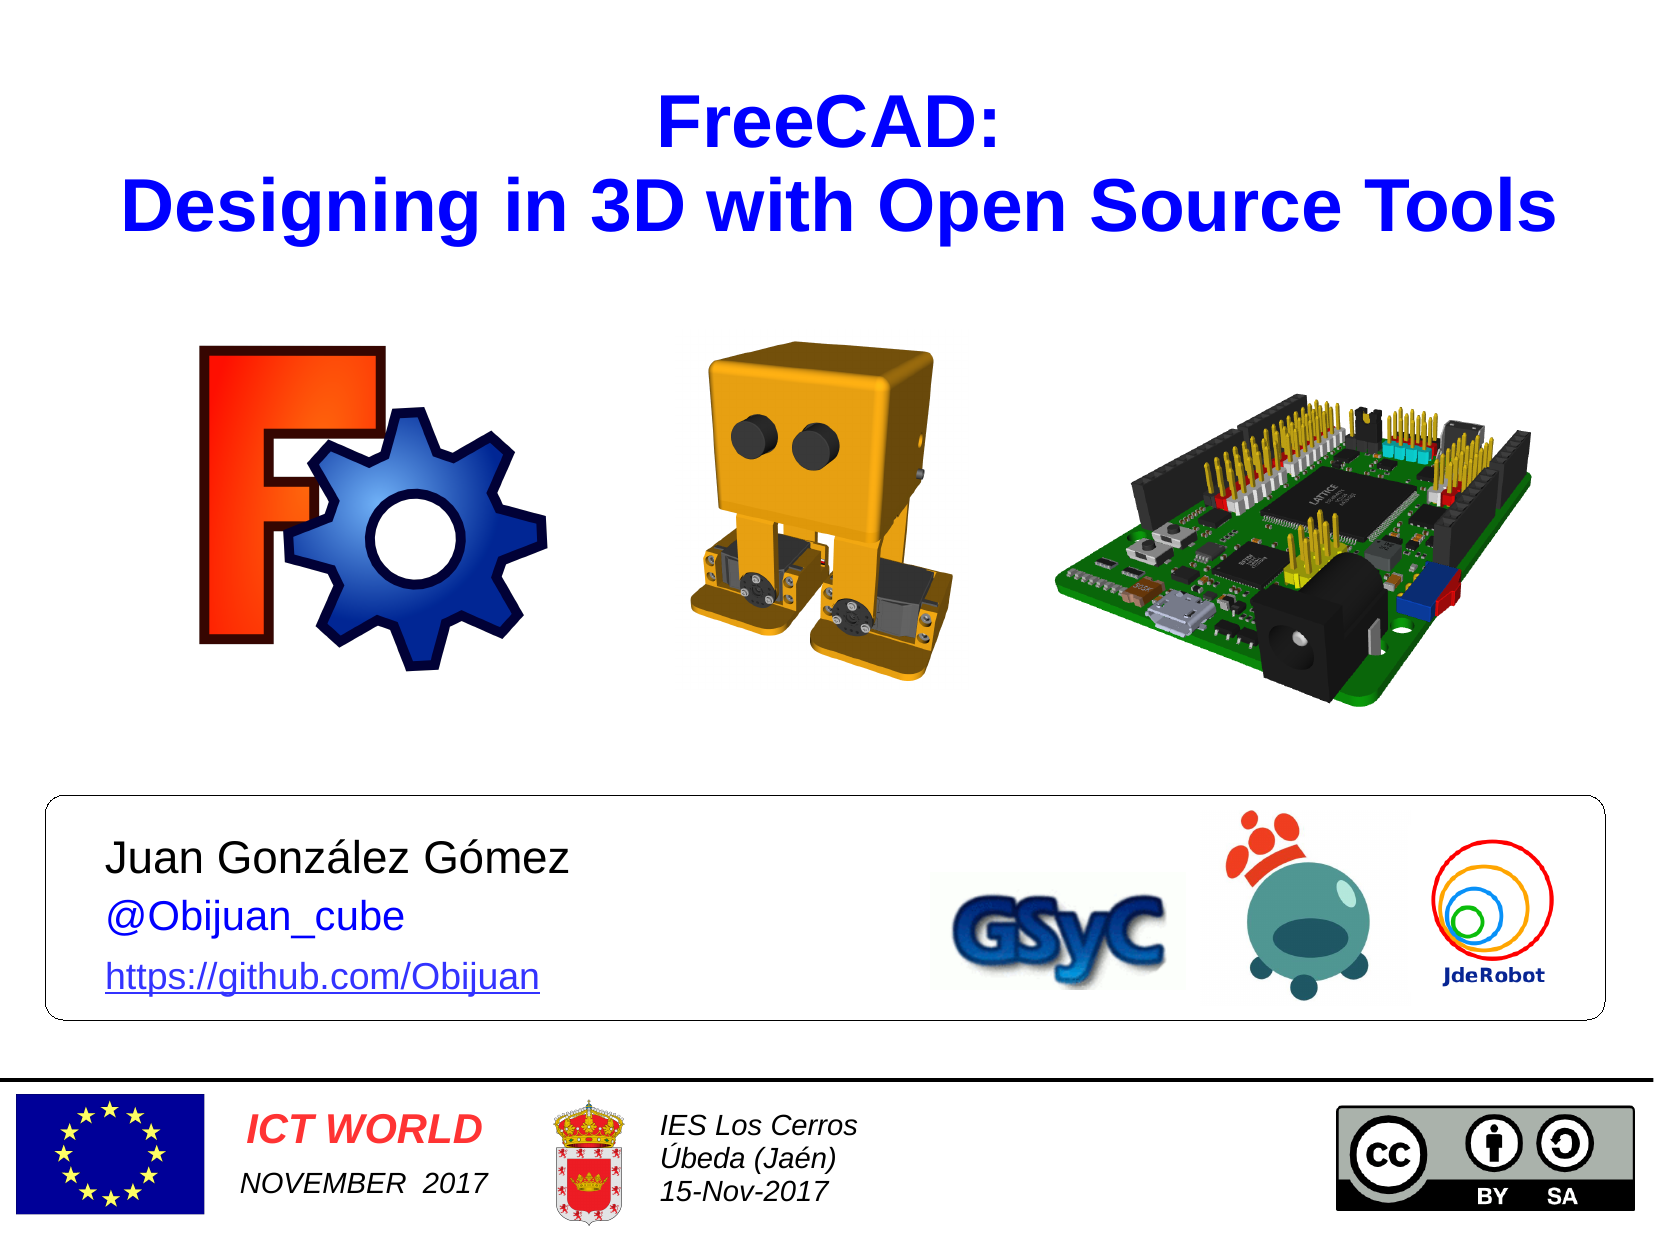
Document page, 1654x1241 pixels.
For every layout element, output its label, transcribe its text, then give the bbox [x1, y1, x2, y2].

picture [15, 1093, 205, 1216]
text_box [45, 795, 1606, 1021]
picture [1336, 1094, 1636, 1221]
text_box https://github.com/Obijuan [90, 948, 556, 1006]
picture [586, 841, 1186, 991]
picture [1200, 810, 1576, 1006]
text_box @Obijuan_cube [90, 885, 451, 961]
picture [180, 314, 571, 706]
title FreeCAD: Designing in 3D with Open Source Tools [120, 79, 1561, 248]
picture [675, 329, 969, 690]
text_box ICT WORLD [231, 1098, 526, 1159]
text_box NOVEMBER 2017 [225, 1159, 553, 1208]
picture [553, 1099, 625, 1226]
text_box Juan González Gómez [90, 825, 601, 916]
text_box IES Los Cerros Úbeda (Jaén) 15-Nov-2017 [645, 1101, 901, 1216]
picture [1045, 384, 1546, 721]
